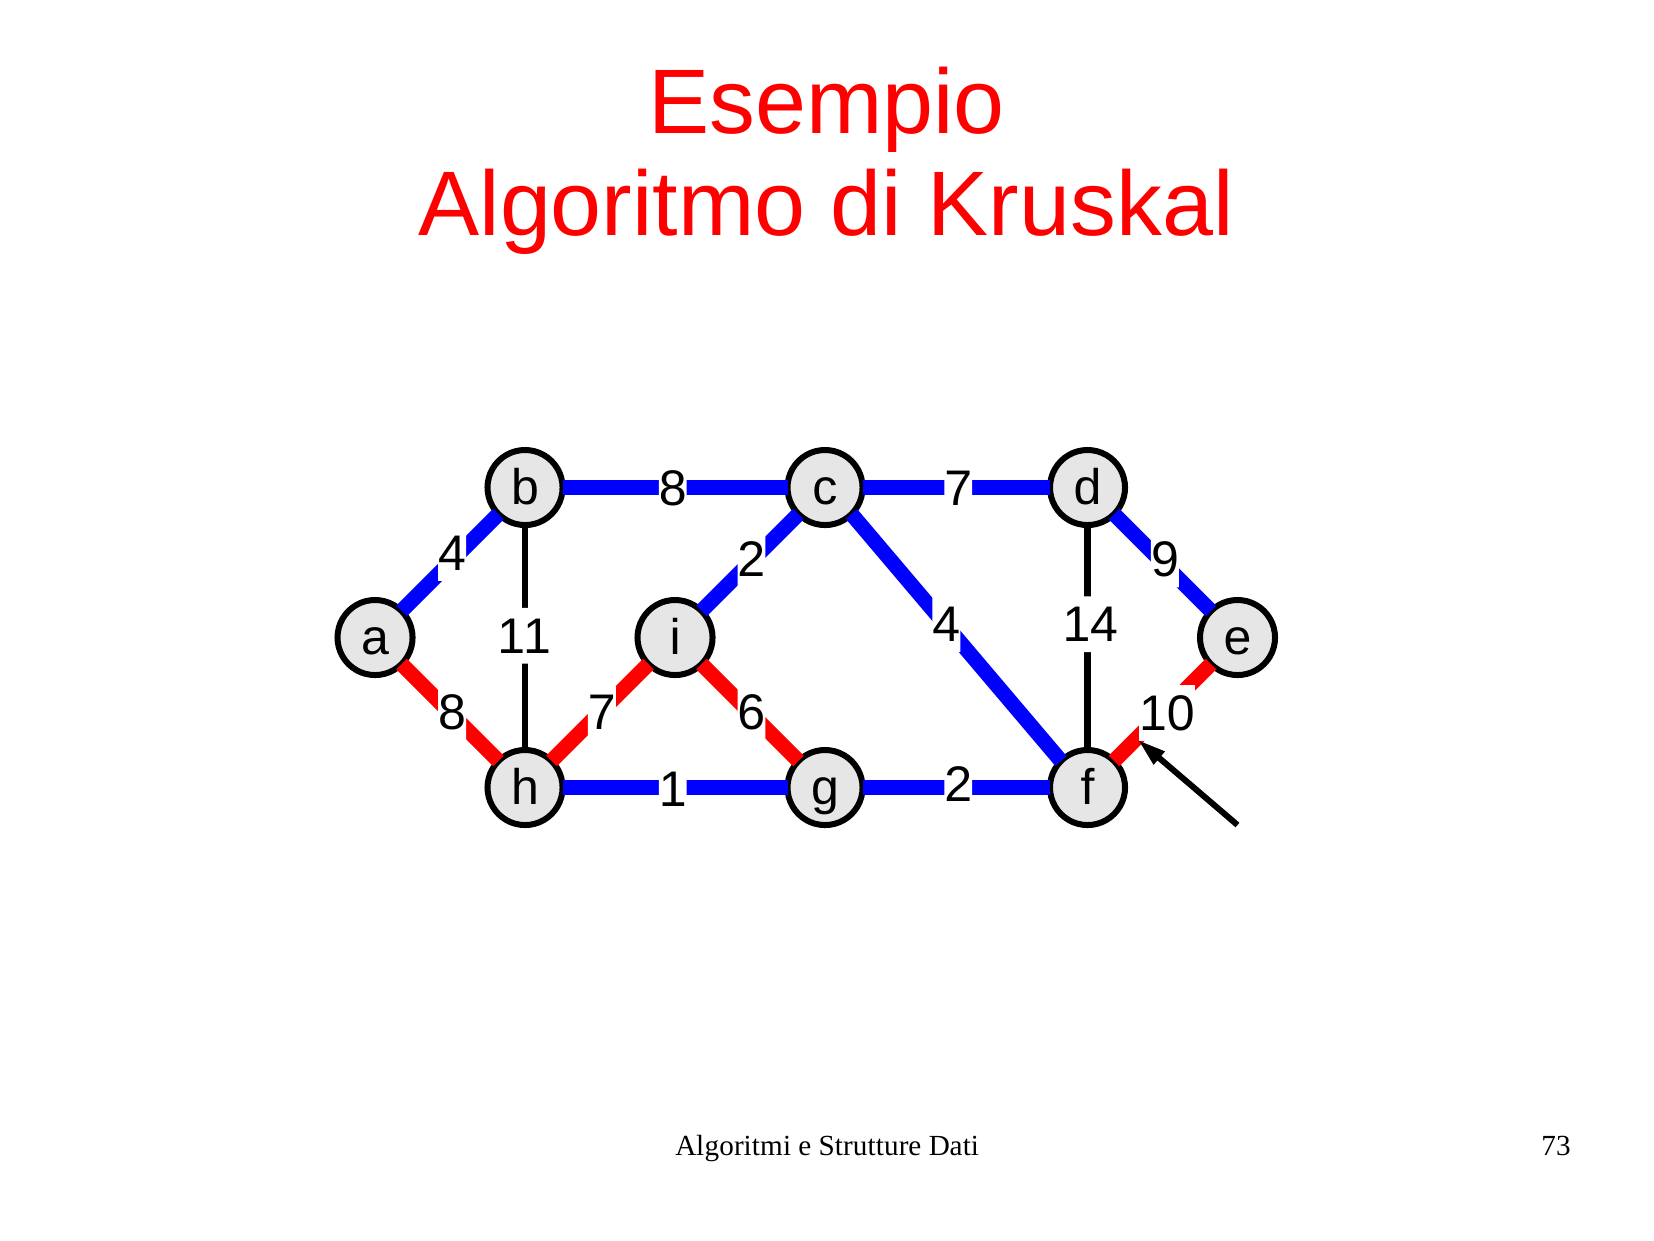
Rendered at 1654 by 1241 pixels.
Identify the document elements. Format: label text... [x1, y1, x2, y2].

text_box 7 [587, 684, 616, 741]
text_box f [1050, 750, 1126, 826]
text_box 14 [1062, 596, 1119, 653]
text_box 7 [944, 460, 973, 517]
text_box e [1200, 600, 1276, 676]
text_box 8 [438, 684, 467, 741]
text_box g [788, 750, 863, 826]
text_box 2 [944, 756, 973, 812]
text_box 1 [658, 761, 687, 818]
text_box 6 [737, 684, 766, 741]
text_box b [487, 450, 563, 525]
text_box 9 [1150, 531, 1179, 588]
text_box 10 [1139, 685, 1195, 741]
text_box a [337, 600, 413, 676]
text_box 2 [737, 531, 766, 588]
text_box c [788, 450, 863, 526]
text_box 4 [932, 596, 961, 653]
title Esempio Algoritmo di Kruskal [82, 49, 1571, 257]
text_box h [487, 750, 563, 826]
text_box d [1050, 450, 1126, 525]
text_box i [637, 600, 713, 676]
text_box 8 [658, 460, 687, 516]
text_box 11 [497, 607, 557, 664]
text_box 4 [438, 525, 467, 581]
